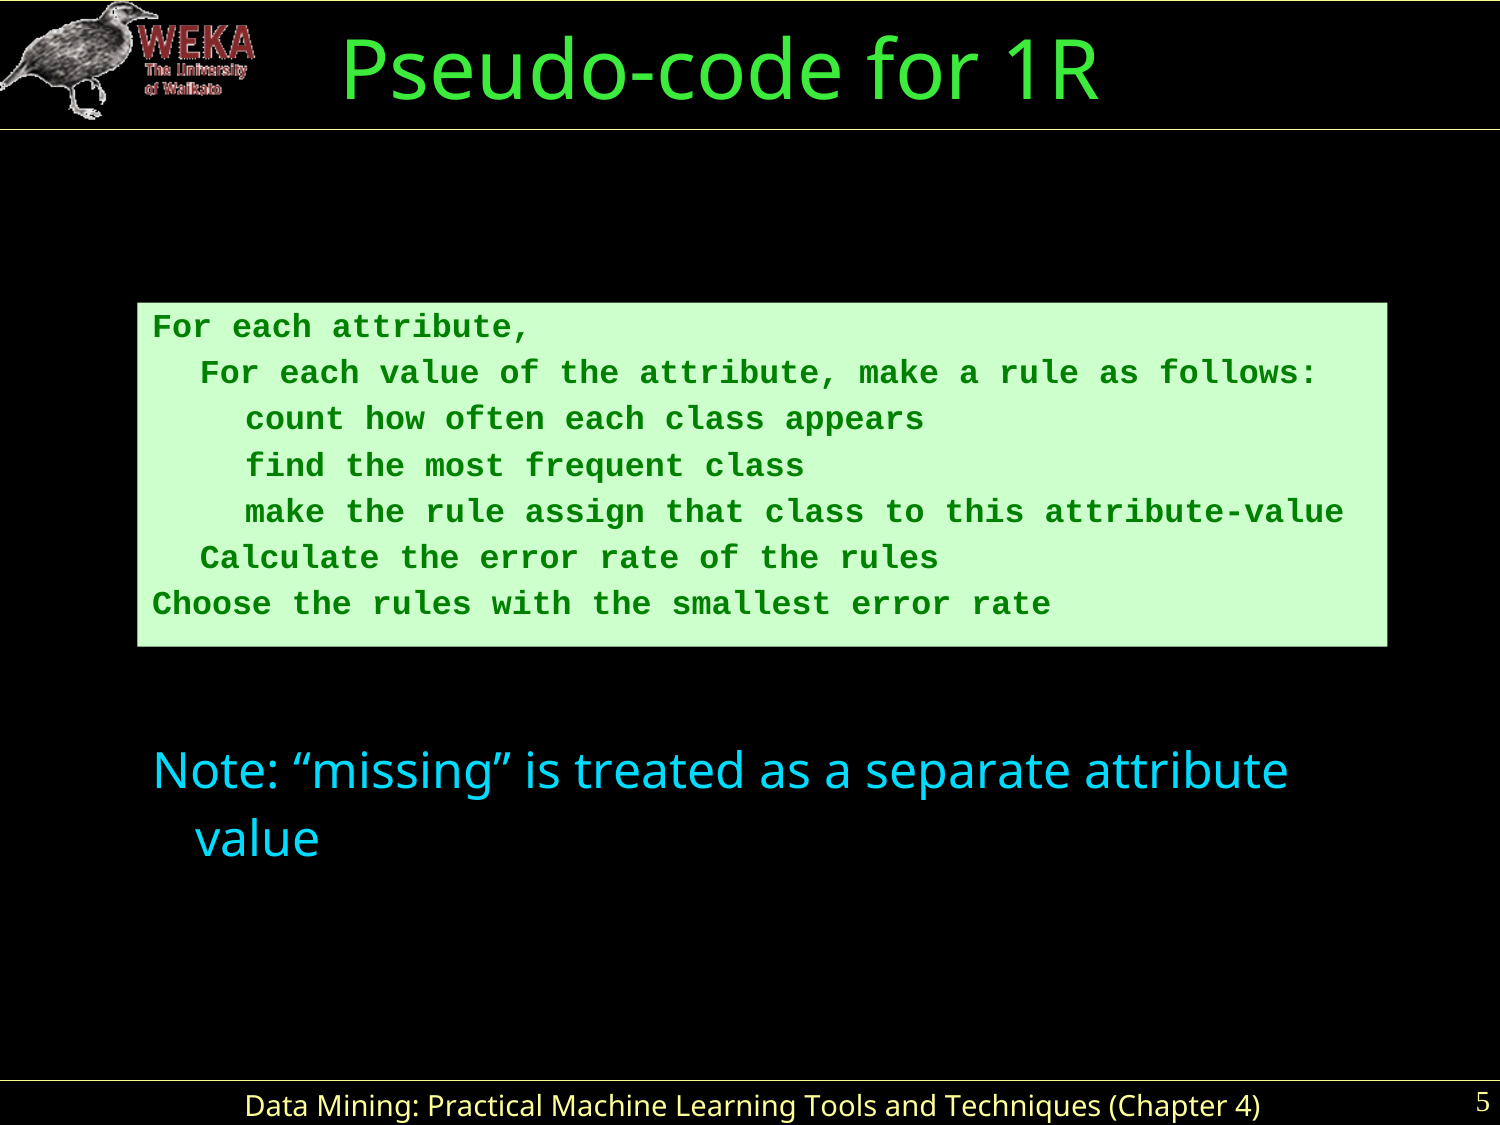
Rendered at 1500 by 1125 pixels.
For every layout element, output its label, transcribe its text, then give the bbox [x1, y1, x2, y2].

text_box Note: “missing” is treated as a separate attribute value [137, 727, 1375, 913]
picture [0, 1, 266, 129]
text_box For each attribute, For each value of the attribute, make a rule as follows: count how often each class appears find the most frequent class make the rule assign that class to this attribute-value Calculate the error rate of the rules Choose the rules with the smallest error rate [137, 302, 1388, 647]
title Pseudo-code for 1R [324, 0, 1500, 148]
